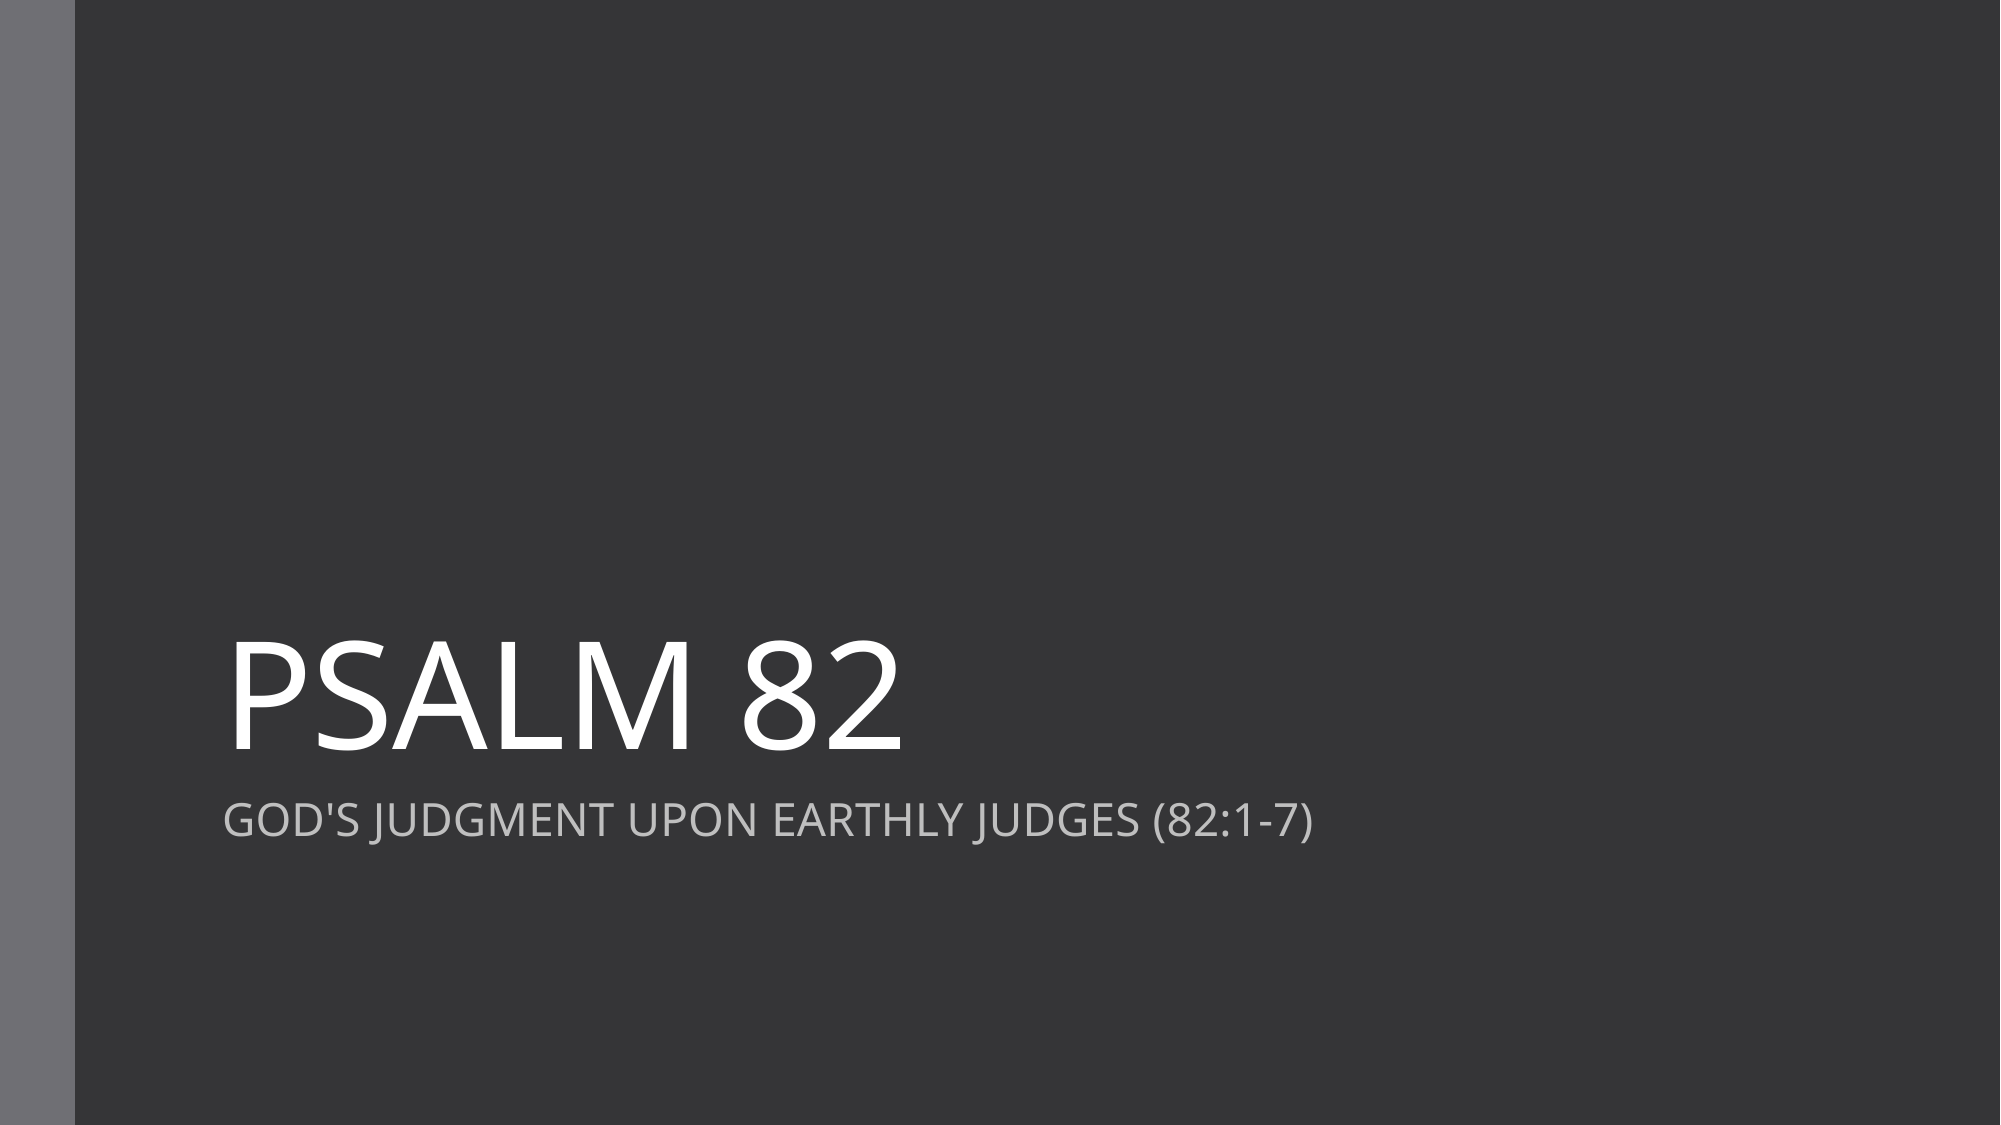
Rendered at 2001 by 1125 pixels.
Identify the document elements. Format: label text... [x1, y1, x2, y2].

subtitle GOD'S JUDGMENT UPON EARTHLY JUDGES (82:1-7) [206, 787, 1752, 1066]
title PSALM 82 [206, 124, 1752, 787]
